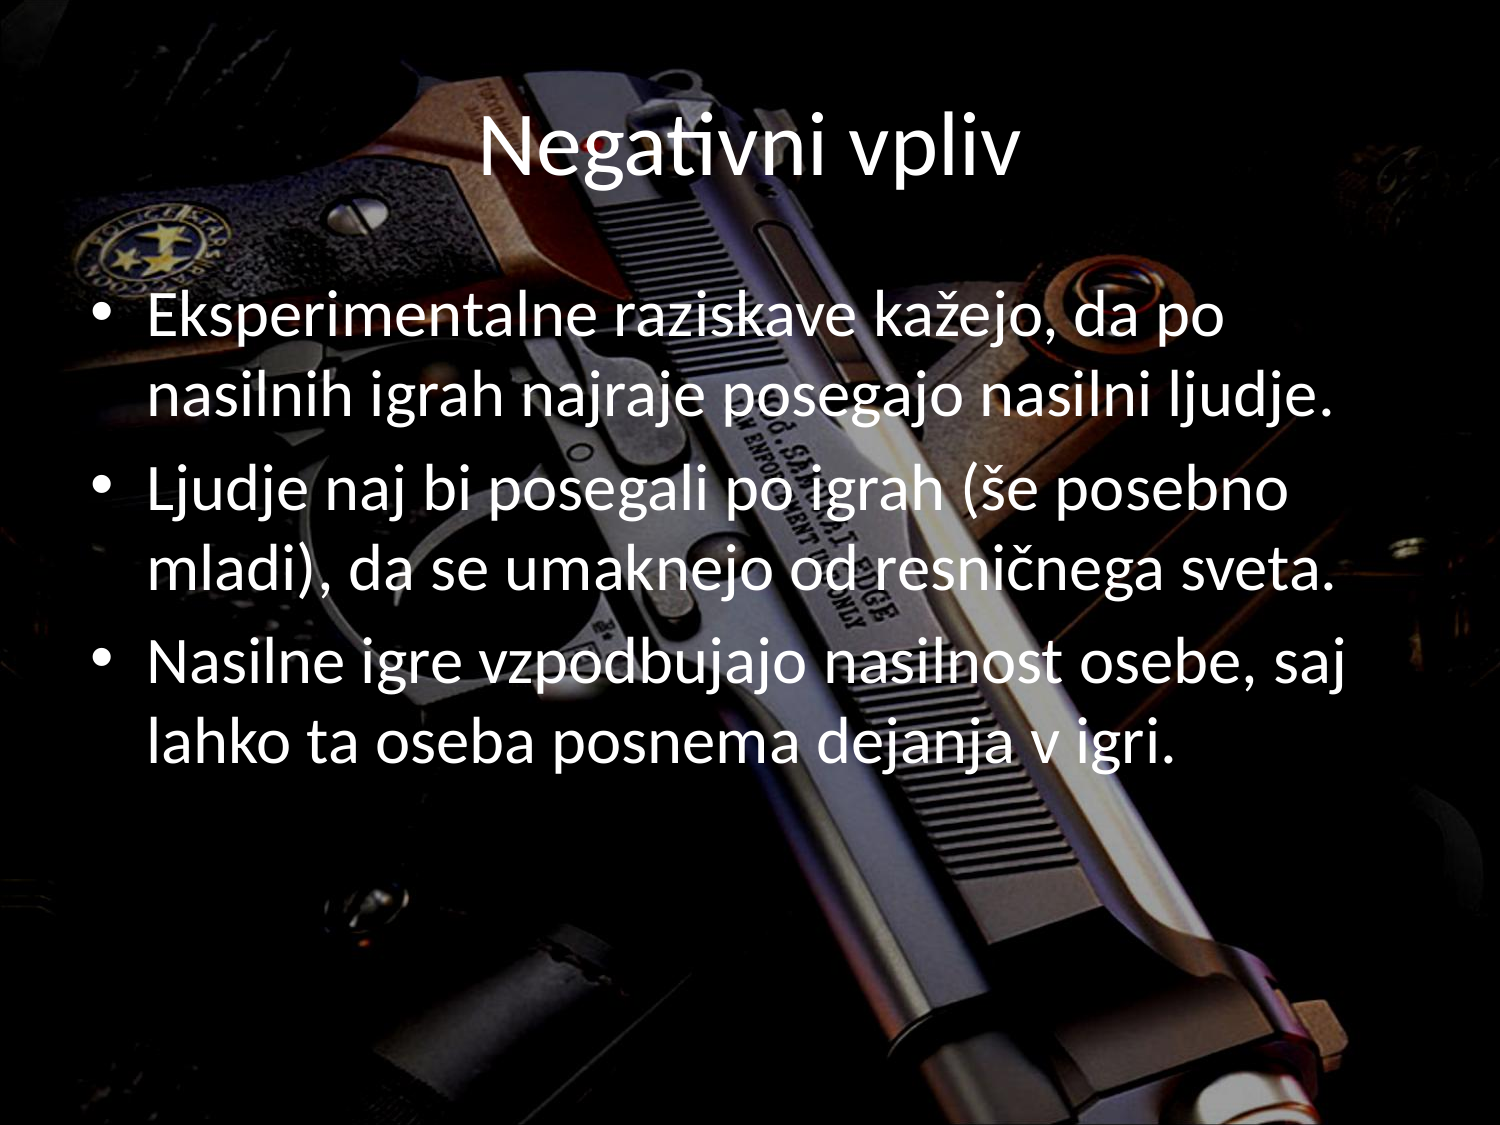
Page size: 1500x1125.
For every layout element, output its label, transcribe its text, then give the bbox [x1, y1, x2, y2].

title Negativni vpliv [75, 45, 1425, 233]
picture [0, 0, 1500, 1125]
list Eksperimentalne raziskave kažejo, da po nasilnih igrah najraje posegajo nasilni ljudje. Ljudje naj bi posegali po igrah (še posebno mladi), da se umaknejo od resničnega sveta. Nasilne igre vzpodbujajo nasilnost osebe, saj lahko ta oseba posnema dejanja v igri. [75, 262, 1425, 1005]
